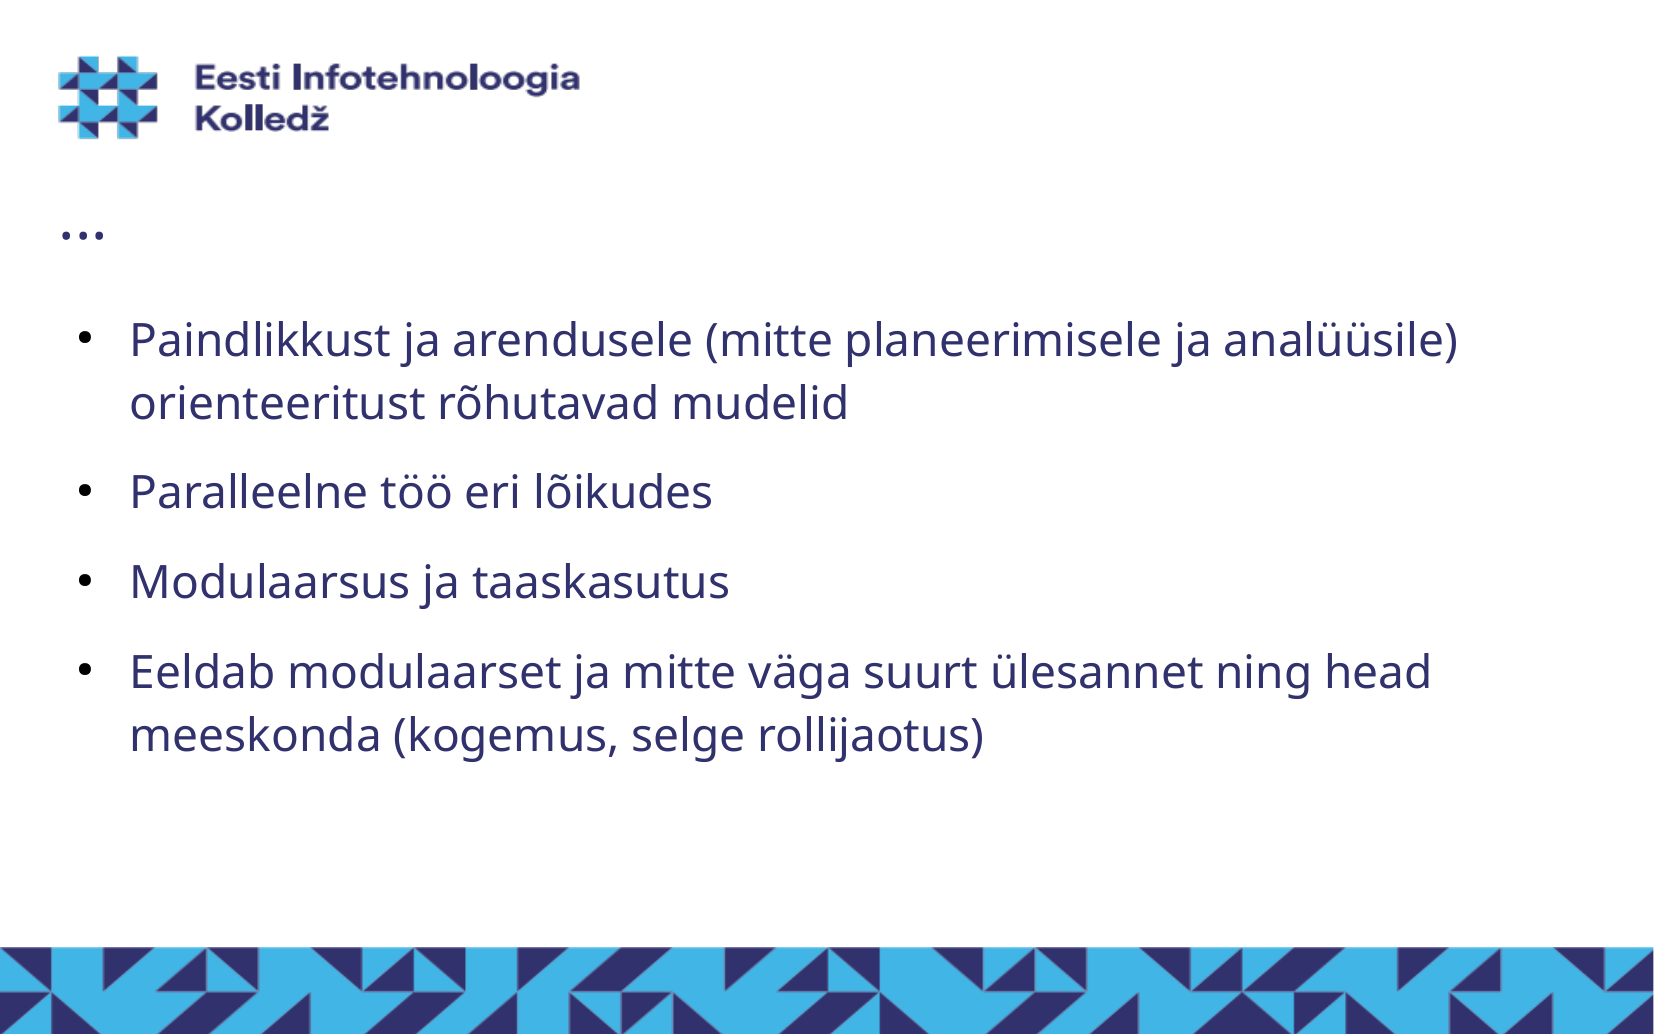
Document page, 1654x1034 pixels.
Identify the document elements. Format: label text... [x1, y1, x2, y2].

title ... [59, 129, 1571, 303]
list Paindlikkust ja arendusele (mitte planeerimisele ja analüüsile) orienteeritust rõhutavad mudelid Paralleelne töö eri lõikudes Modulaarsus ja taaskasutus Eeldab modulaarset ja mitte väga suurt ülesannet ning head meeskonda (kogemus, selge rollijaotus) [59, 307, 1607, 945]
